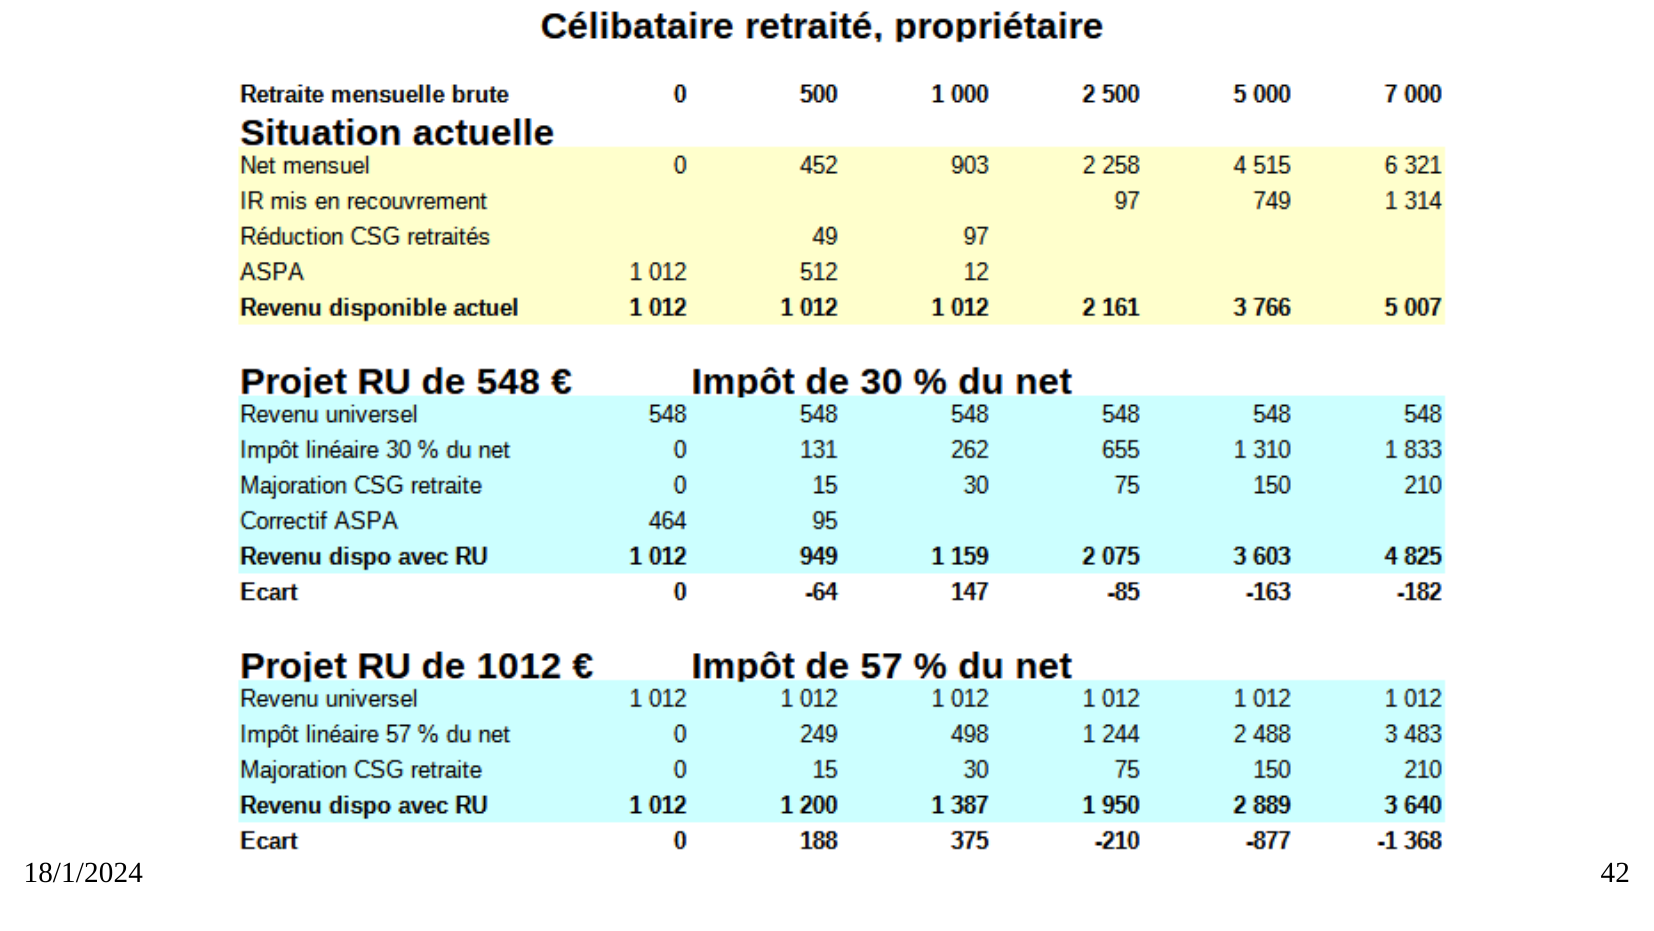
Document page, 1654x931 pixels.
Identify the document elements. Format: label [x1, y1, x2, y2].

picture [237, 5, 1449, 892]
